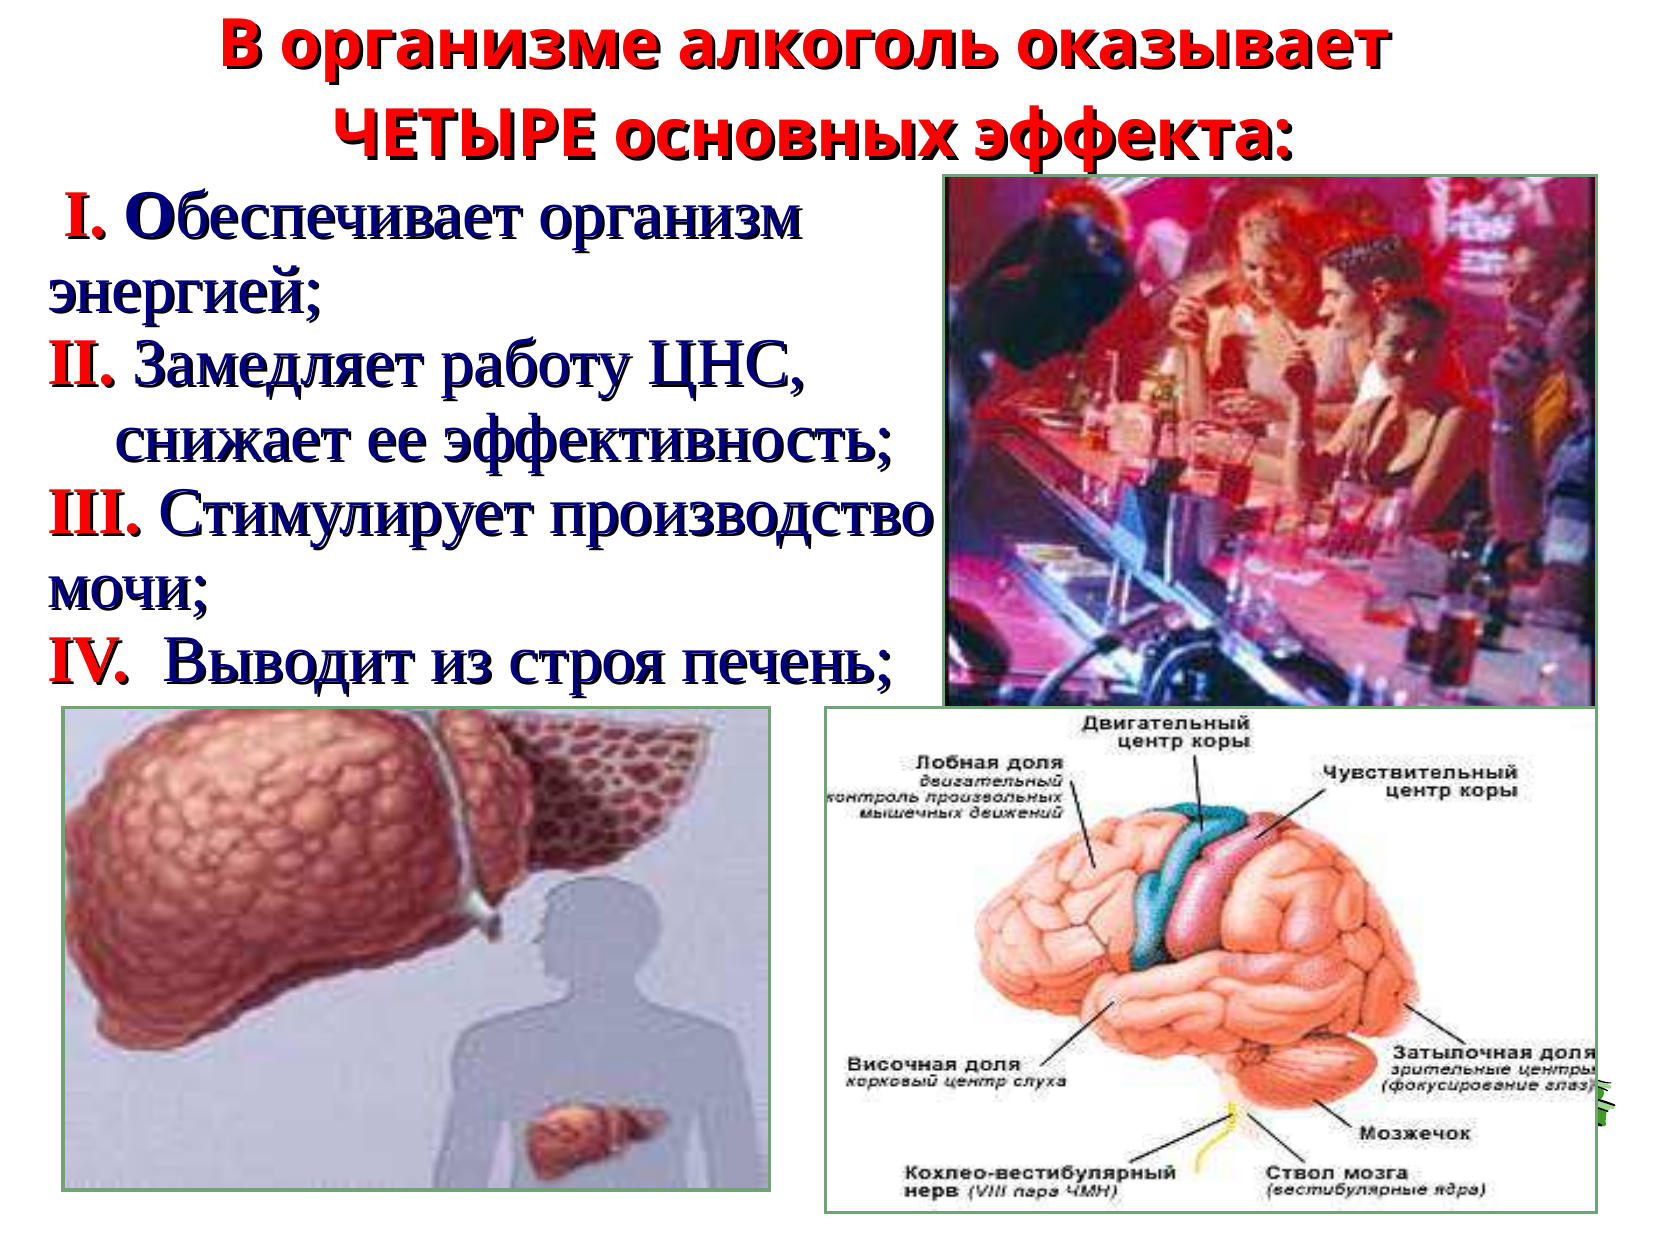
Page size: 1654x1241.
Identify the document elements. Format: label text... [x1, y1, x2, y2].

text_box В организме алкоголь оказывает ЧЕТЫРЕ основных эффекта: [0, 0, 1609, 185]
picture [64, 708, 768, 1189]
picture [944, 177, 1595, 706]
text_box I. Обеспечивает организм энергией; II. Замедляет работу ЦНС, снижает ее эффективность; III. Стимулирует производство мочи; IV. Выводит из строя печень; [32, 169, 1061, 704]
picture [826, 708, 1595, 1211]
